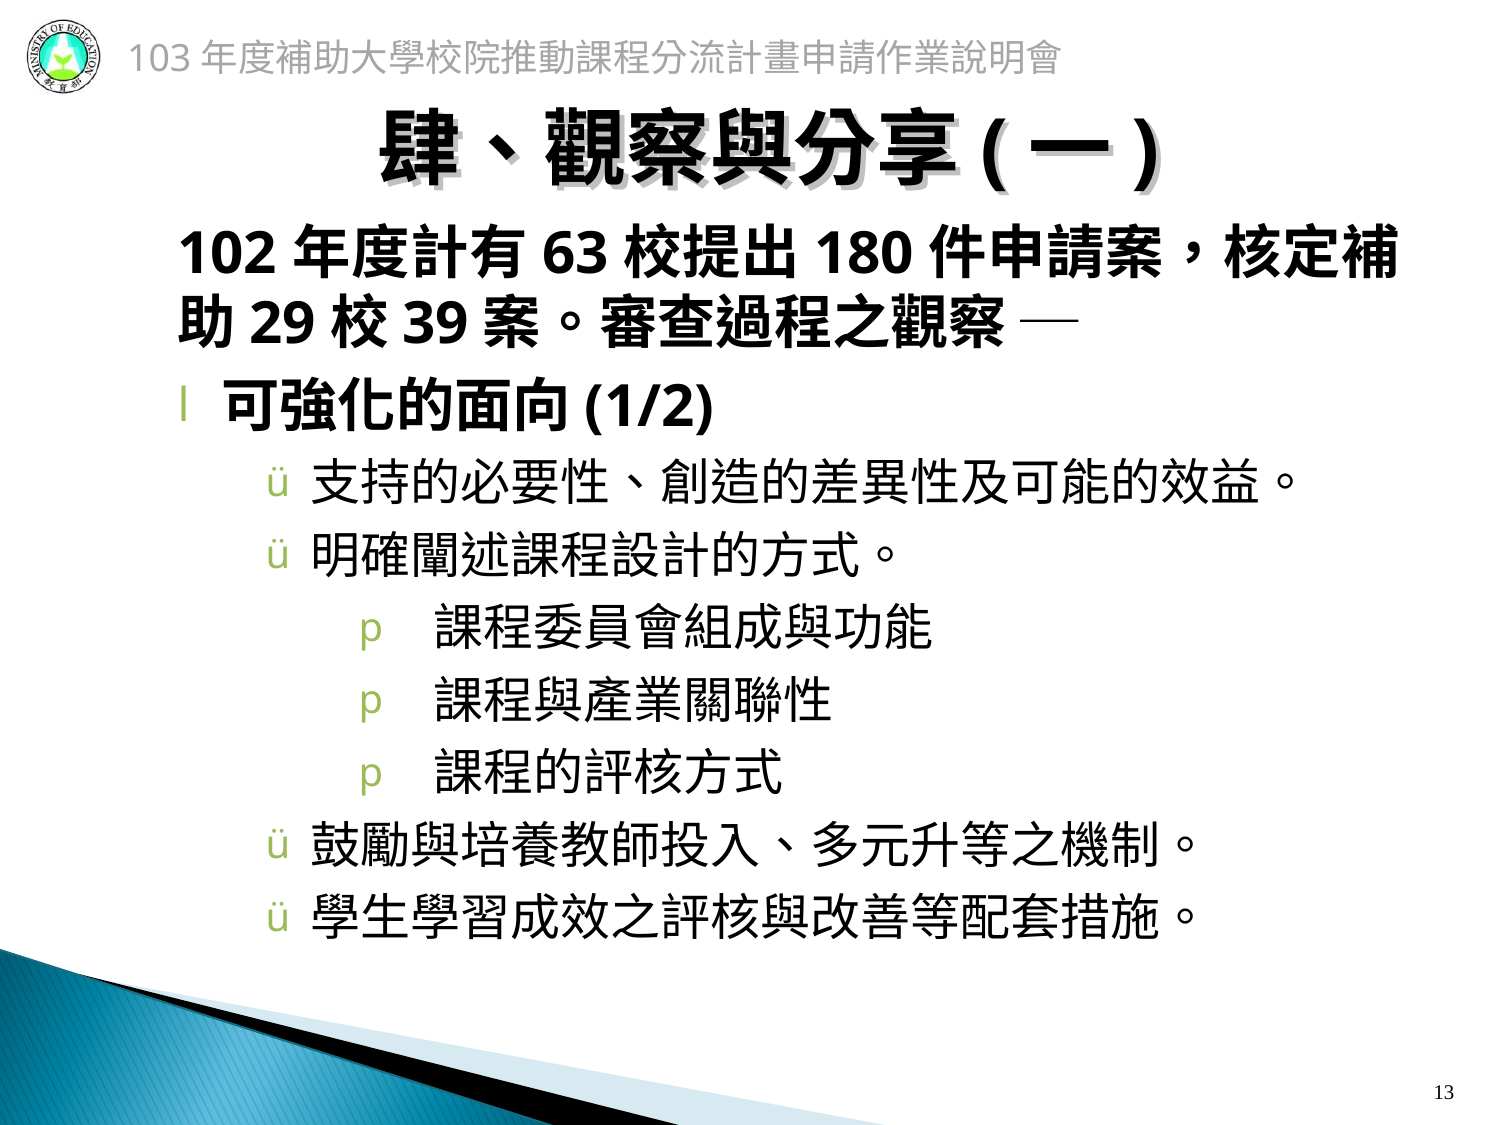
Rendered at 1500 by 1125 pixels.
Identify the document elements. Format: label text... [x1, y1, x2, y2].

text_box 102年度計有63校提出180件申請案，核定補助29校39案。審查過程之觀察 ─ 可強化的面向(1/2) 支持的必要性、創造的差異性及可能的效益。 明確闡述課程設計的方式。 課程委員會組成與功能 課程與產業關聯性 課程的評核方式 鼓勵與培養教師投入、多元升等之機制。 學生學習成效之評核與改善等配套措施。 [75, 208, 1426, 1012]
text_box 103年度補助大學校院推動課程分流計畫申請作業說明會 [112, 26, 1436, 88]
picture [17, 19, 102, 96]
text_box 13 [1418, 1051, 1479, 1112]
text_box 肆、觀察與分享(一) [112, 87, 1426, 208]
